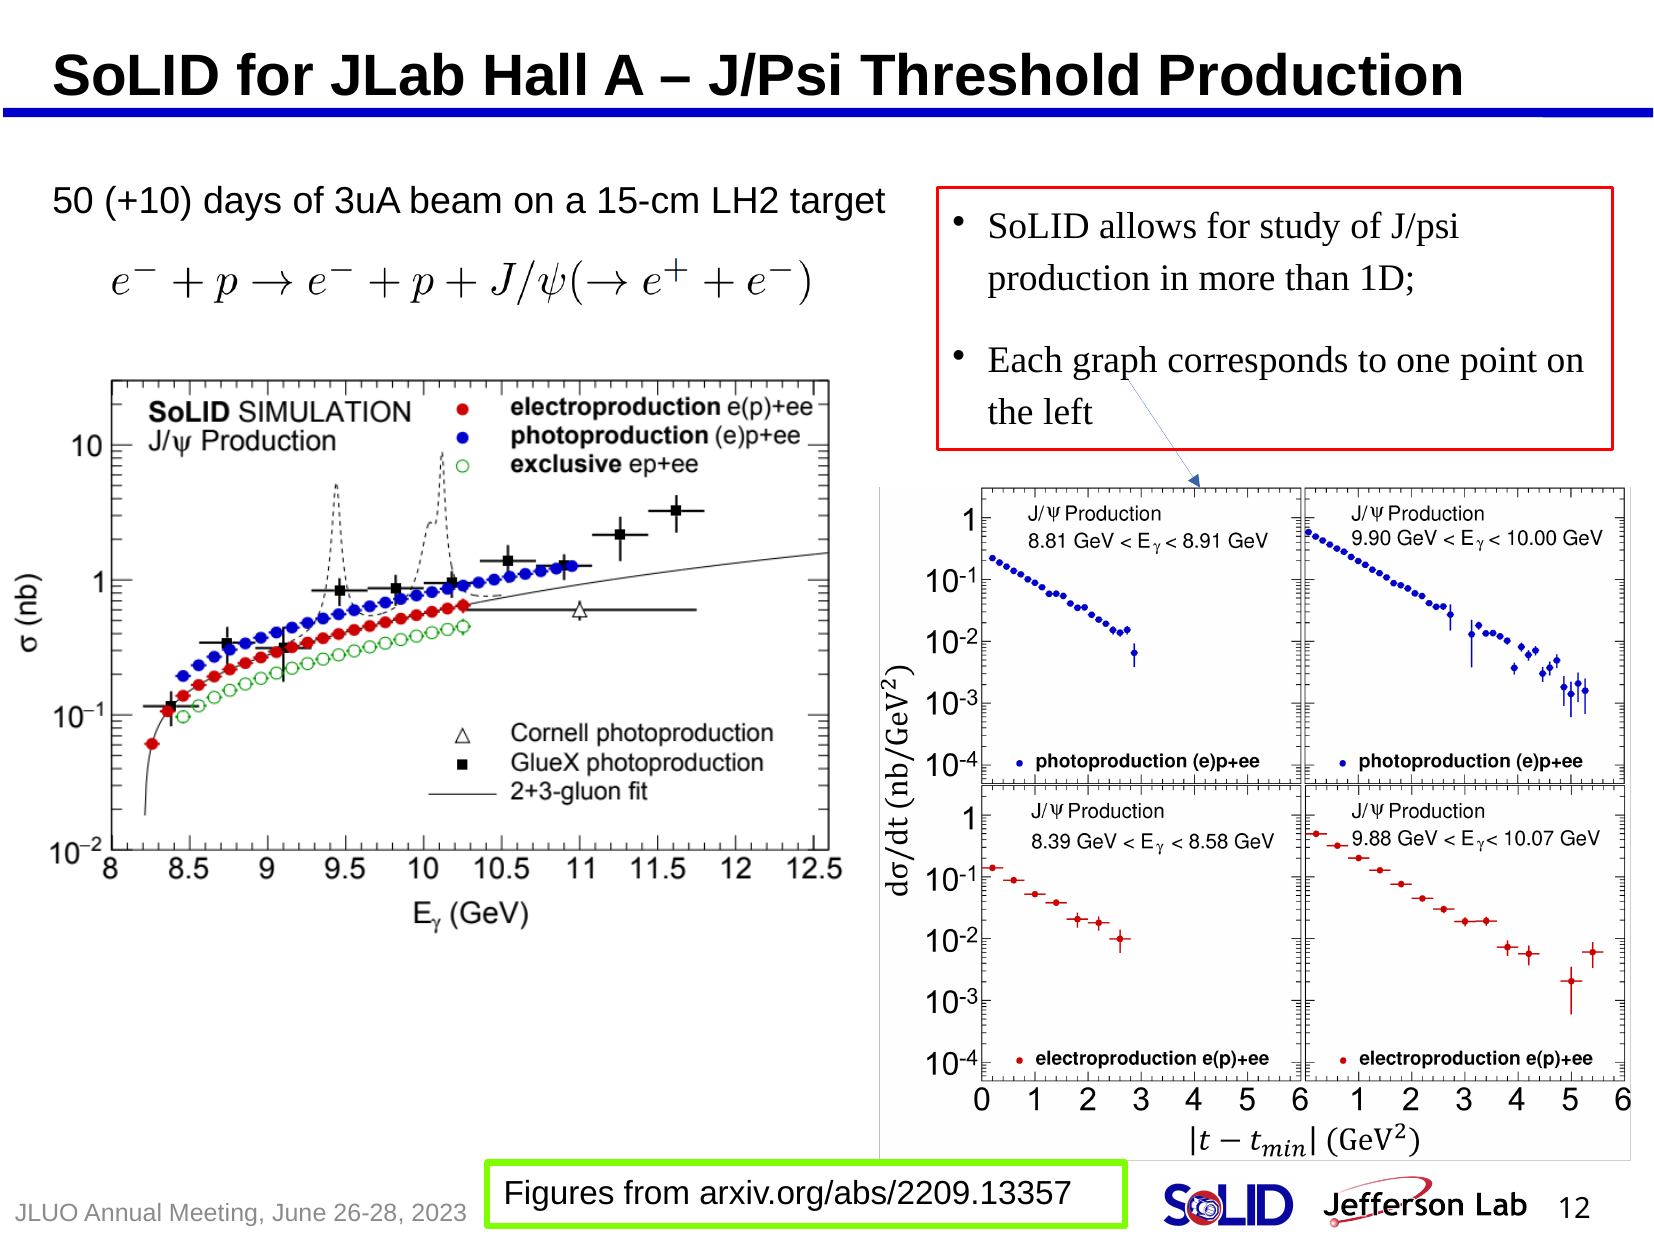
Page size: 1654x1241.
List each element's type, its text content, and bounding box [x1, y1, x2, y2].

picture [8, 352, 1654, 1163]
picture [1321, 1168, 1540, 1239]
text_box SoLID for JLab Hall A – J/Psi Threshold Production [37, 29, 1613, 104]
picture [1160, 1175, 1296, 1234]
text_box Figures from arxiv.org/abs/2209.13357 [487, 1162, 1125, 1226]
picture [86, 244, 829, 323]
text_box 50 (+10) days of 3uA beam on a 15-cm LH2 target [37, 168, 1238, 225]
text_box SoLID allows for study of J/psi production in more than 1D; Each graph corresponds to one point on the left [937, 187, 1613, 450]
